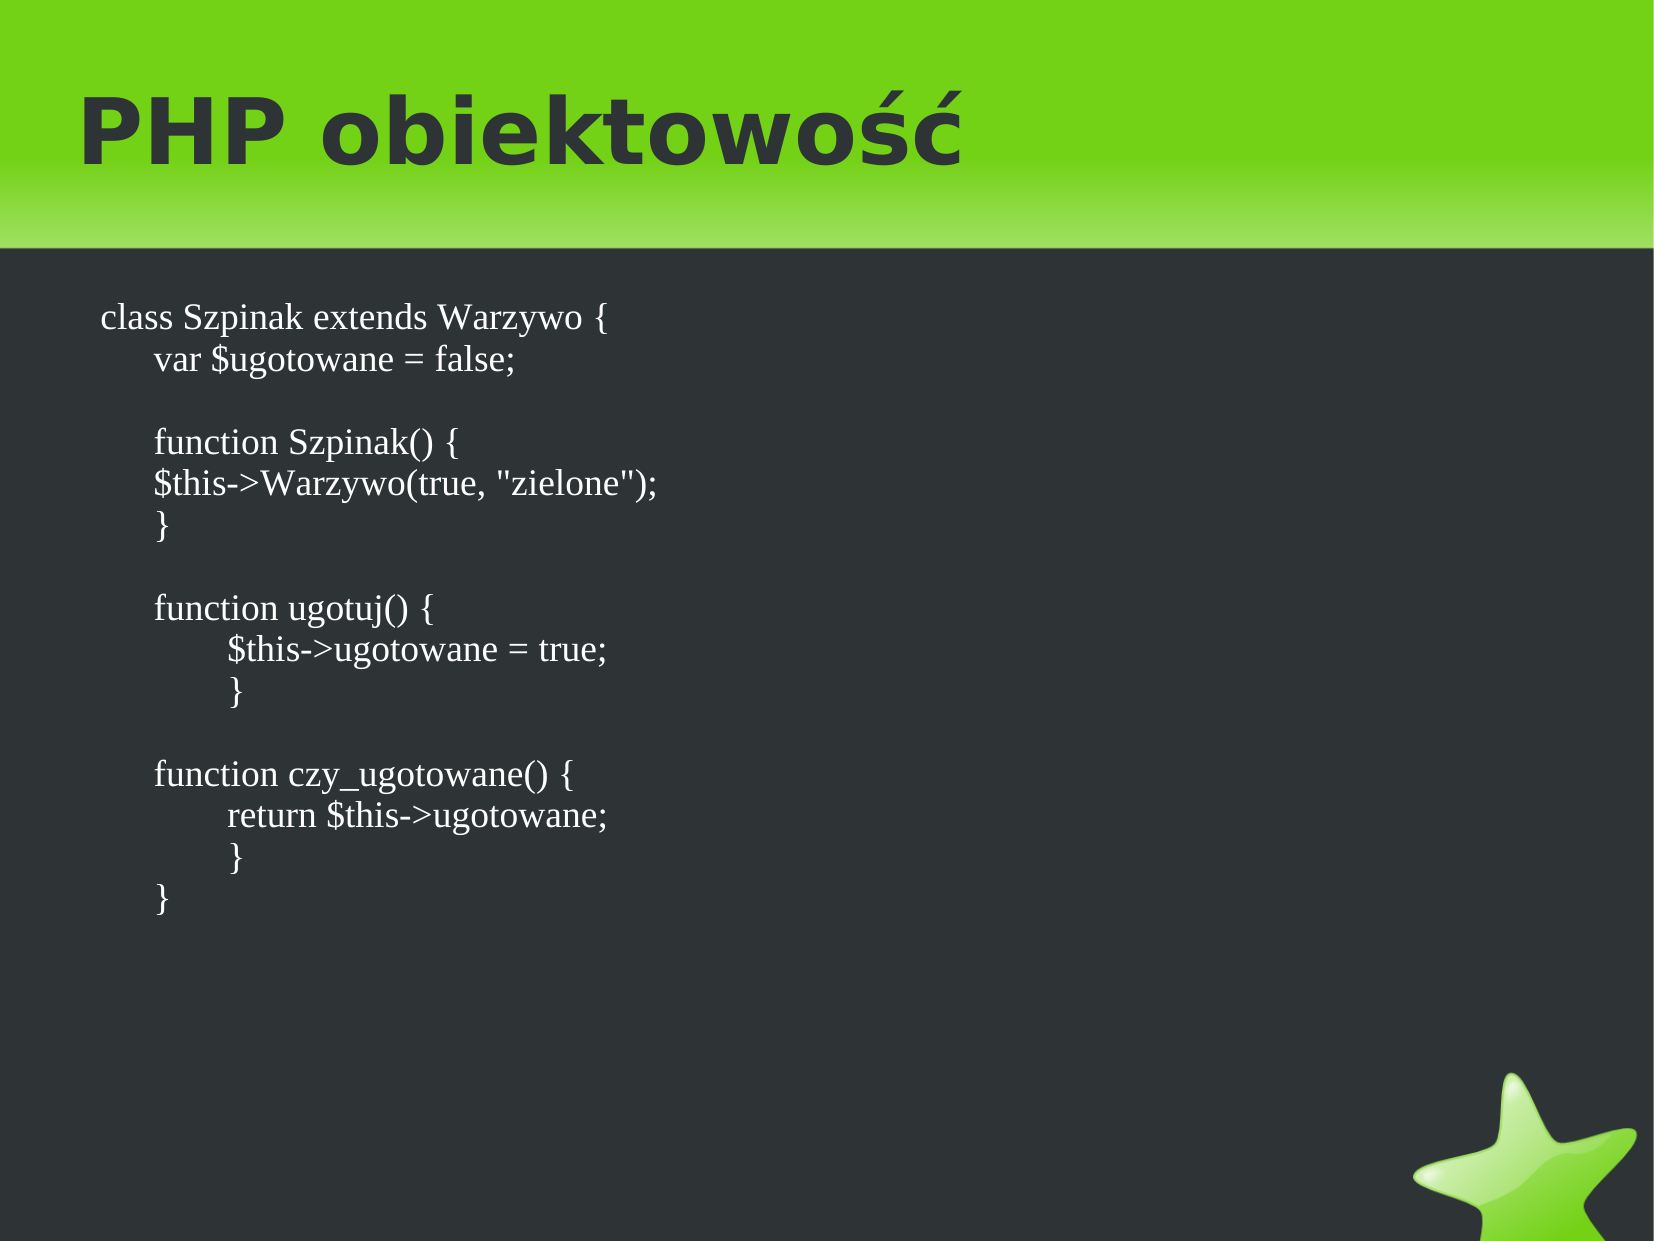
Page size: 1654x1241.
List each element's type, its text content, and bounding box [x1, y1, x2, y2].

title PHP obiektowość [76, 36, 1565, 229]
picture [0, 0, 1654, 1241]
list class Szpinak extends Warzywo { var $ugotowane = false; function Szpinak() { $this->Warzywo(true, "zielone"); } function ugotuj() { $this->ugotowane = true; } function czy_ugotowane() { return $this->ugotowane; } } [82, 296, 1571, 1100]
